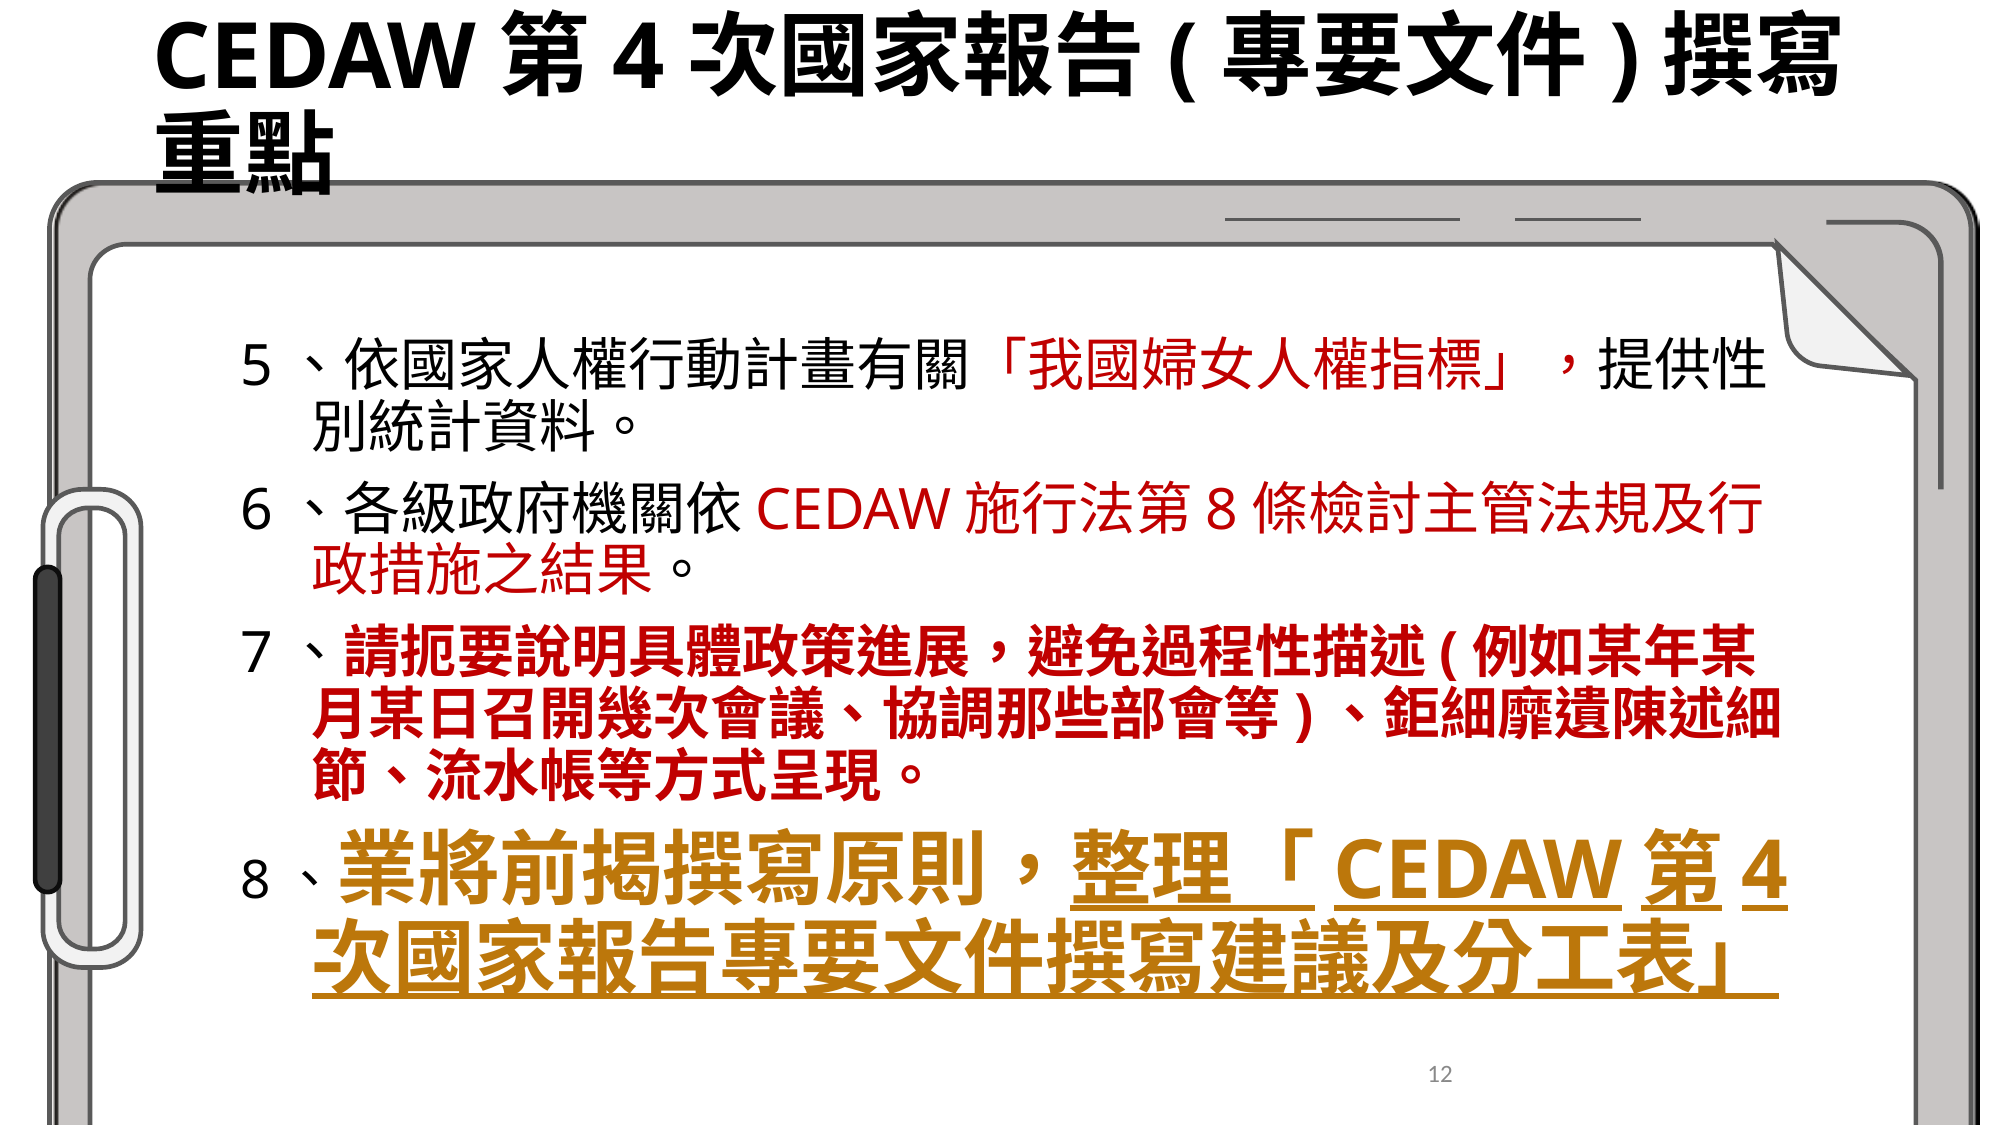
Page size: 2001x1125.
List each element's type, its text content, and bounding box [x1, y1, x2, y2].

text_box [35, 182, 1971, 1125]
text_box 12 [1412, 1042, 1863, 1103]
list 5、依國家人權行動計畫有關「我國婦女人權指標」，提供性別統計資料。 6、各級政府機關依CEDAW施行法第8條檢討主管法規及行政措施之結果。 7、請扼要說明具體政策進展，避免過程性描述(例如某年某月某日召開幾次會議、協調那些部會等)、鉅細靡遺陳述細節、流水帳等方式呈現。 8、業將前揭撰寫原則，整理「CEDAW第4次國家報告專要文件撰寫建議及分工表」 [153, 328, 1810, 1043]
title CEDAW第4次國家報告(專要文件)撰寫重點 [137, 0, 1926, 218]
